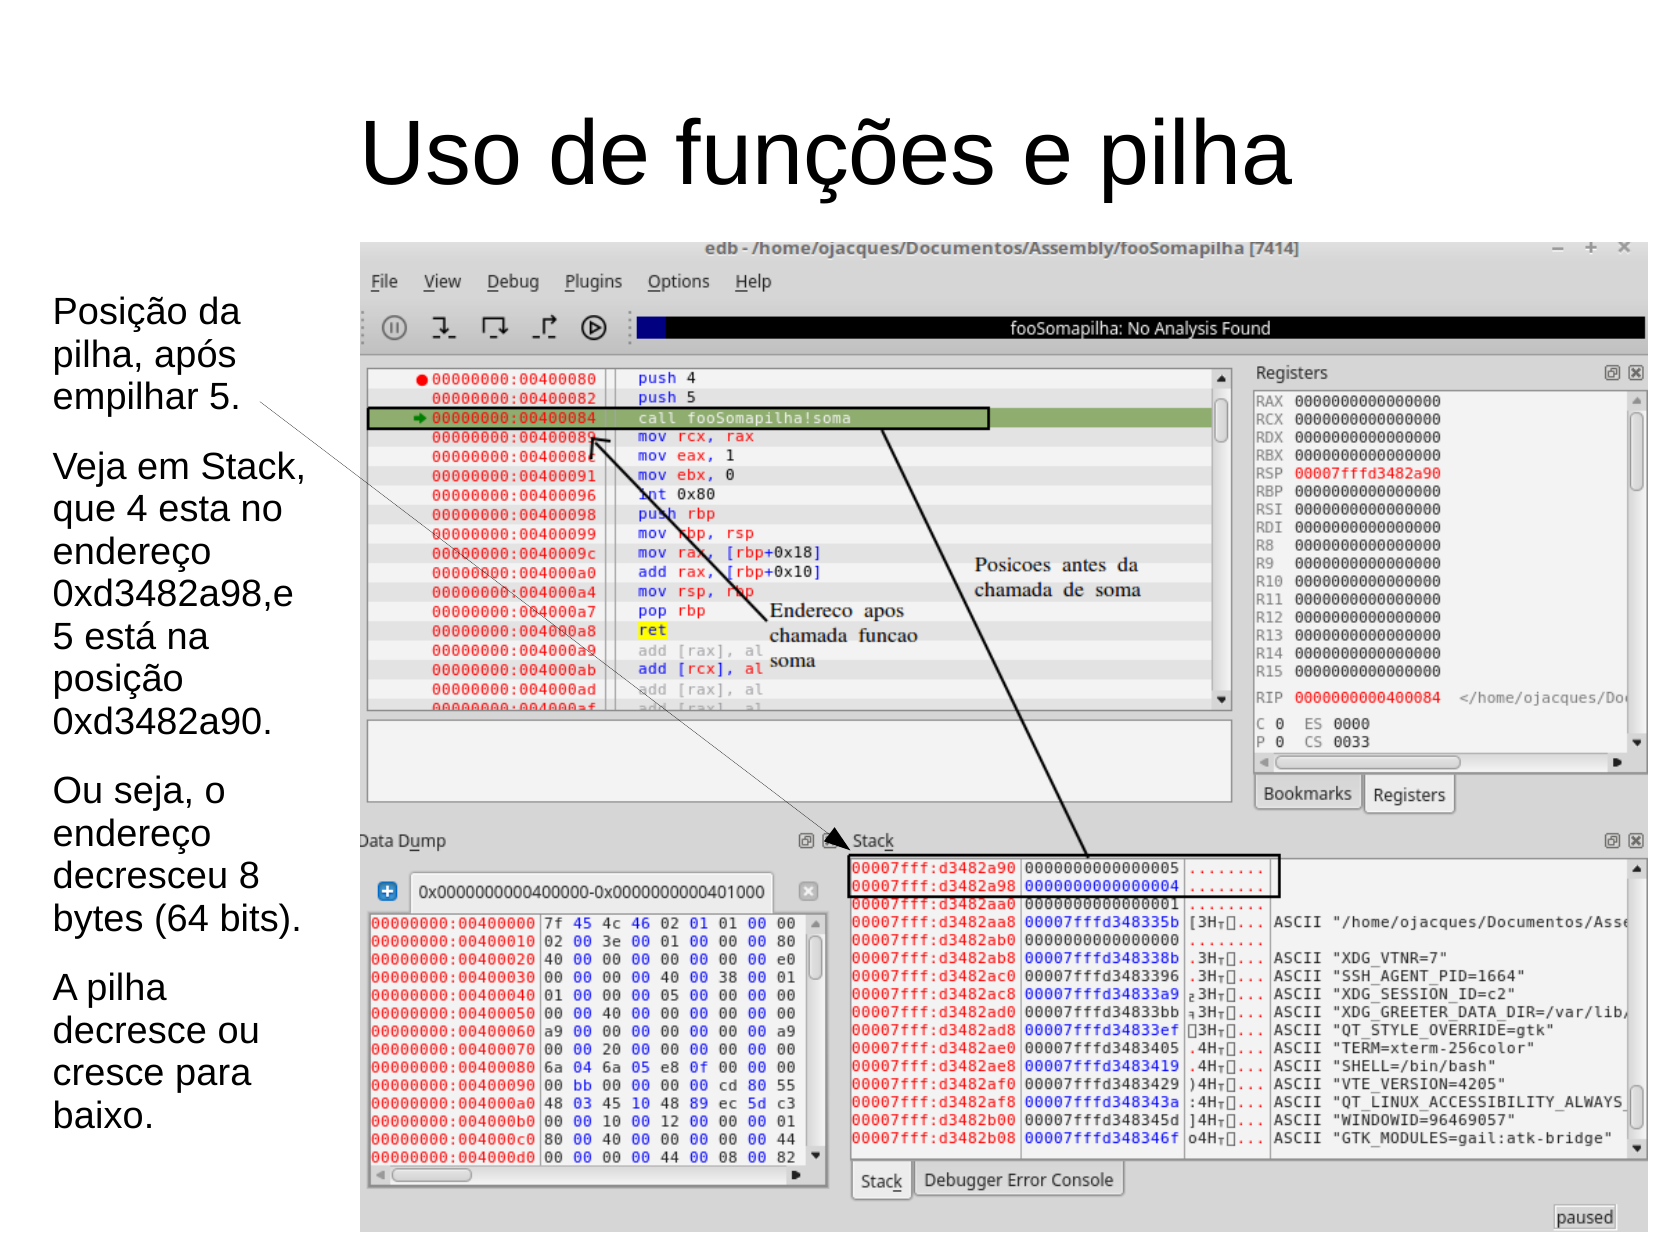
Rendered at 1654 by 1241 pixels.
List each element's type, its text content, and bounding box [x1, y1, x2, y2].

picture [360, 242, 1648, 1232]
list Posição da pilha, após empilhar 5. Veja em Stack, que 4 esta no endereço 0xd3482a98,e 5 está na posição 0xd3482a90. Ou seja, o endereço decresceu 8 bytes (64 bits). A pilha decresce ou cresce para baixo. [0, 290, 319, 1146]
title Uso de funções e pilha [82, 49, 1571, 257]
